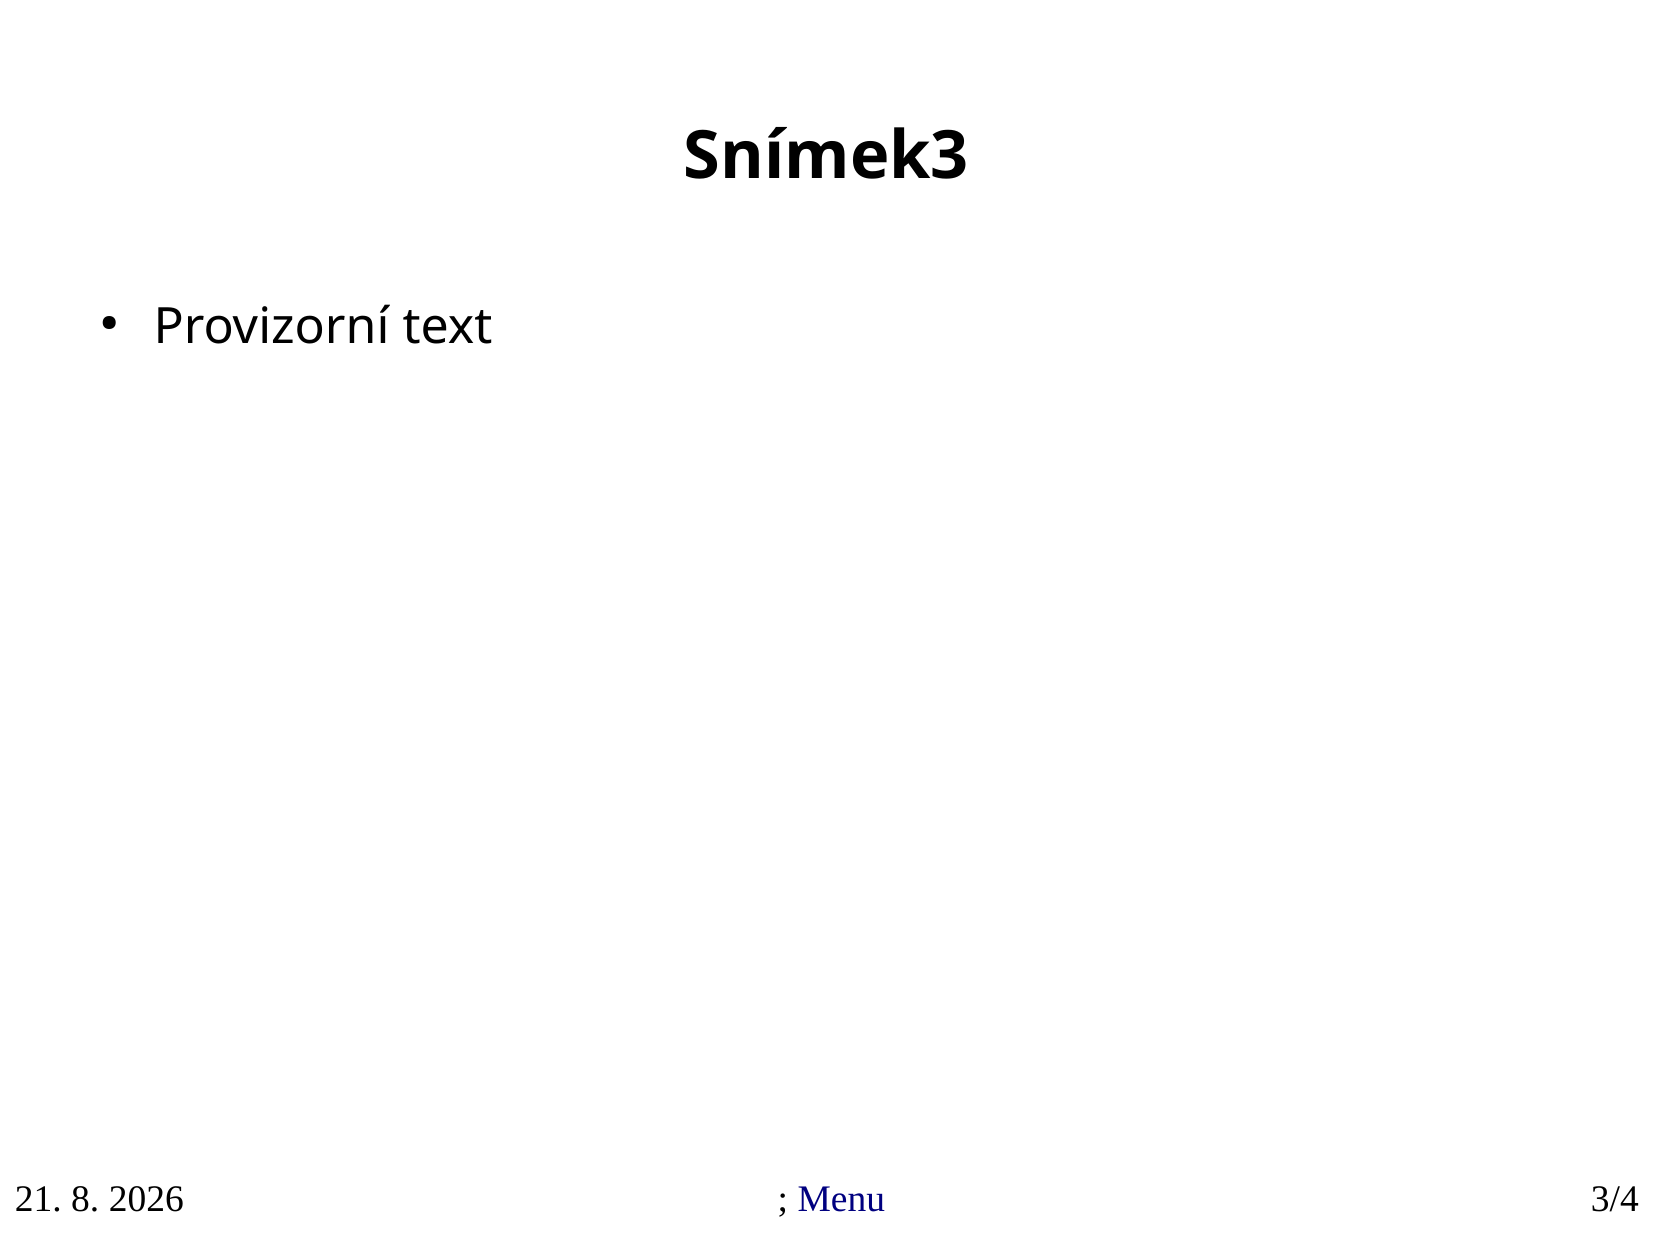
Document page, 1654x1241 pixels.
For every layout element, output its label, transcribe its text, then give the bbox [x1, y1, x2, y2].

title Snímek3 [82, 56, 1571, 250]
list Provizorní text [82, 290, 1571, 1109]
